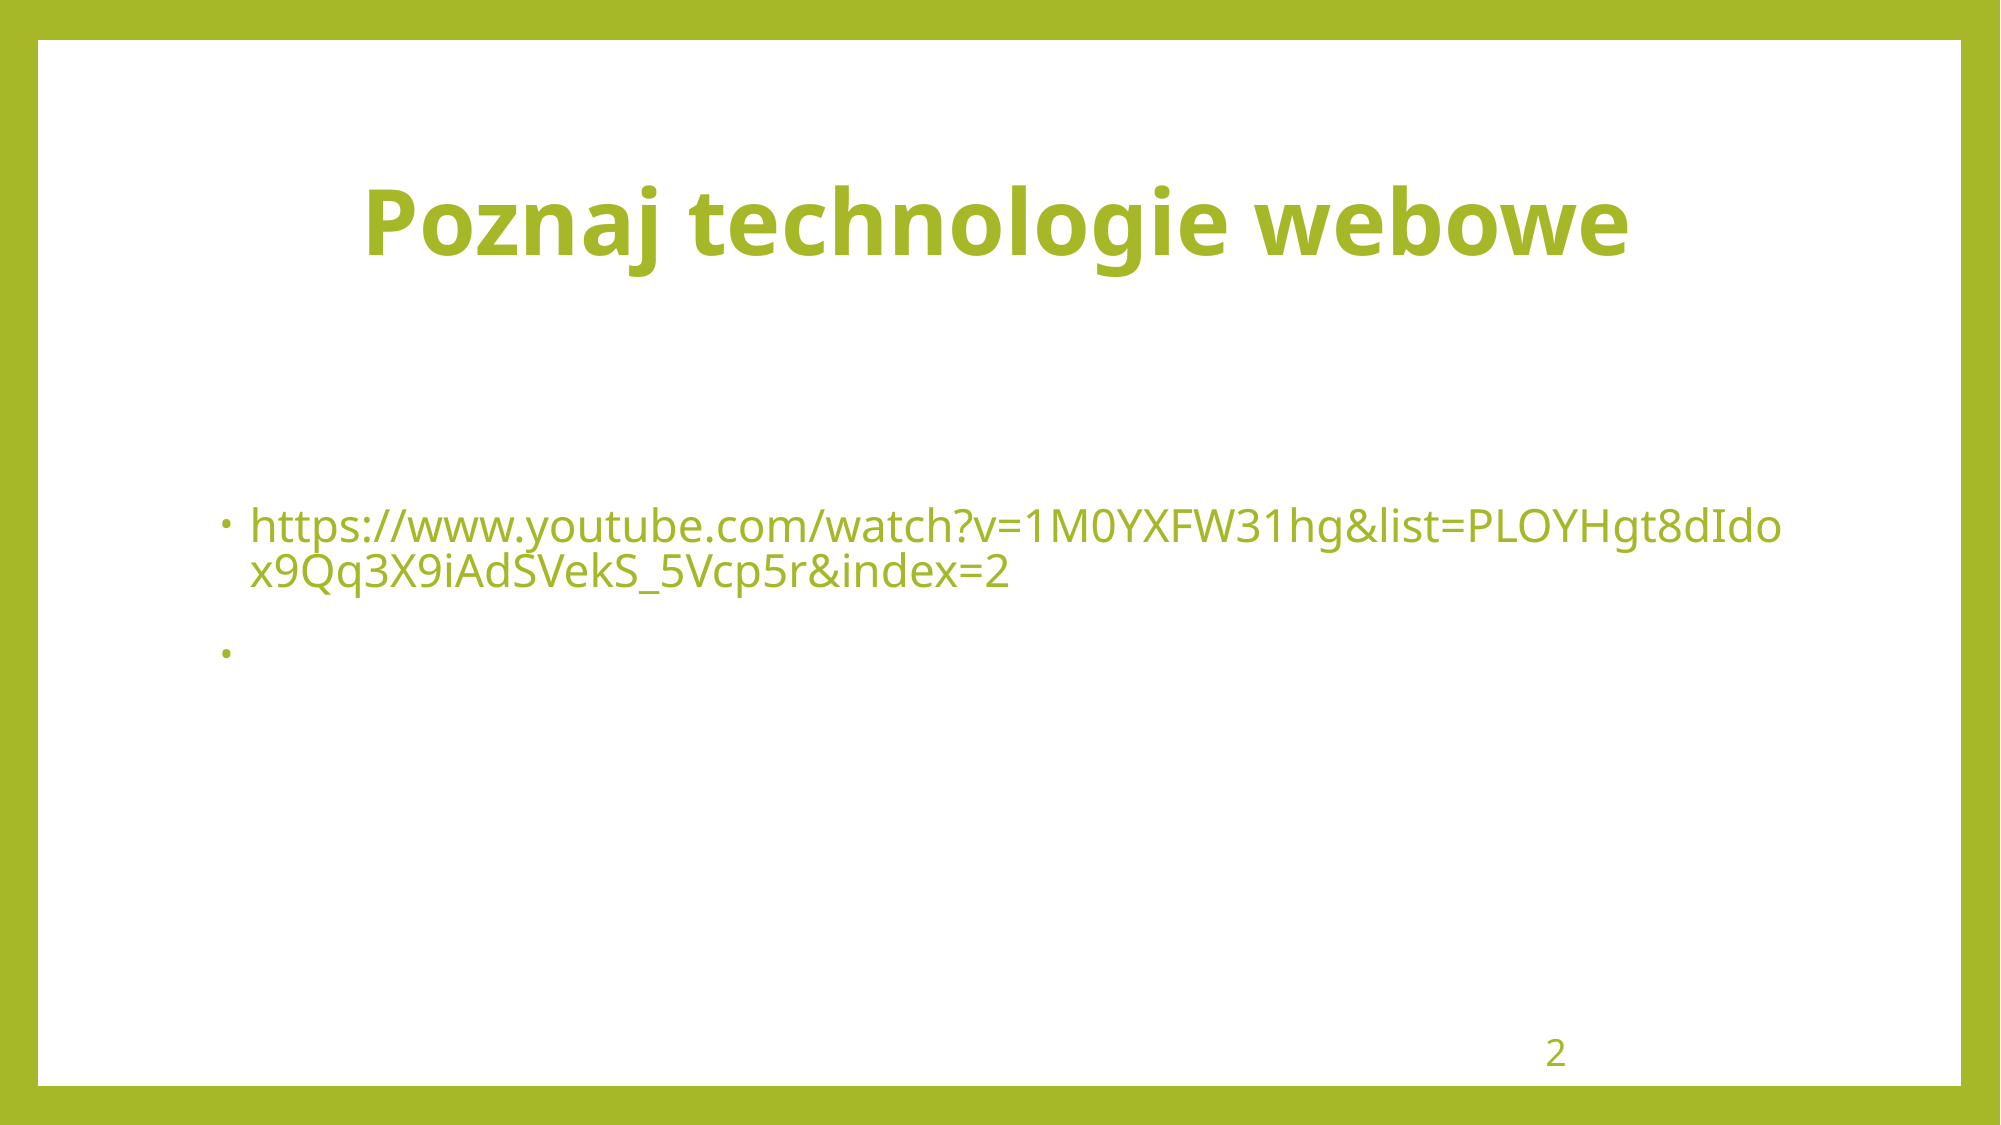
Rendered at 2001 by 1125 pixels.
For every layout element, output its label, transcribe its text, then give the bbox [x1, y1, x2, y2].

text_box [1530, 1020, 1811, 1081]
list https://www.youtube.com/watch?v=1M0YXFW31hg&list=PLOYHgt8dIdox9Qq3X9iAdSVekS_5Vcp5r&index=2 [189, 490, 1810, 1125]
title Poznaj technologie webowe [187, 99, 1808, 463]
